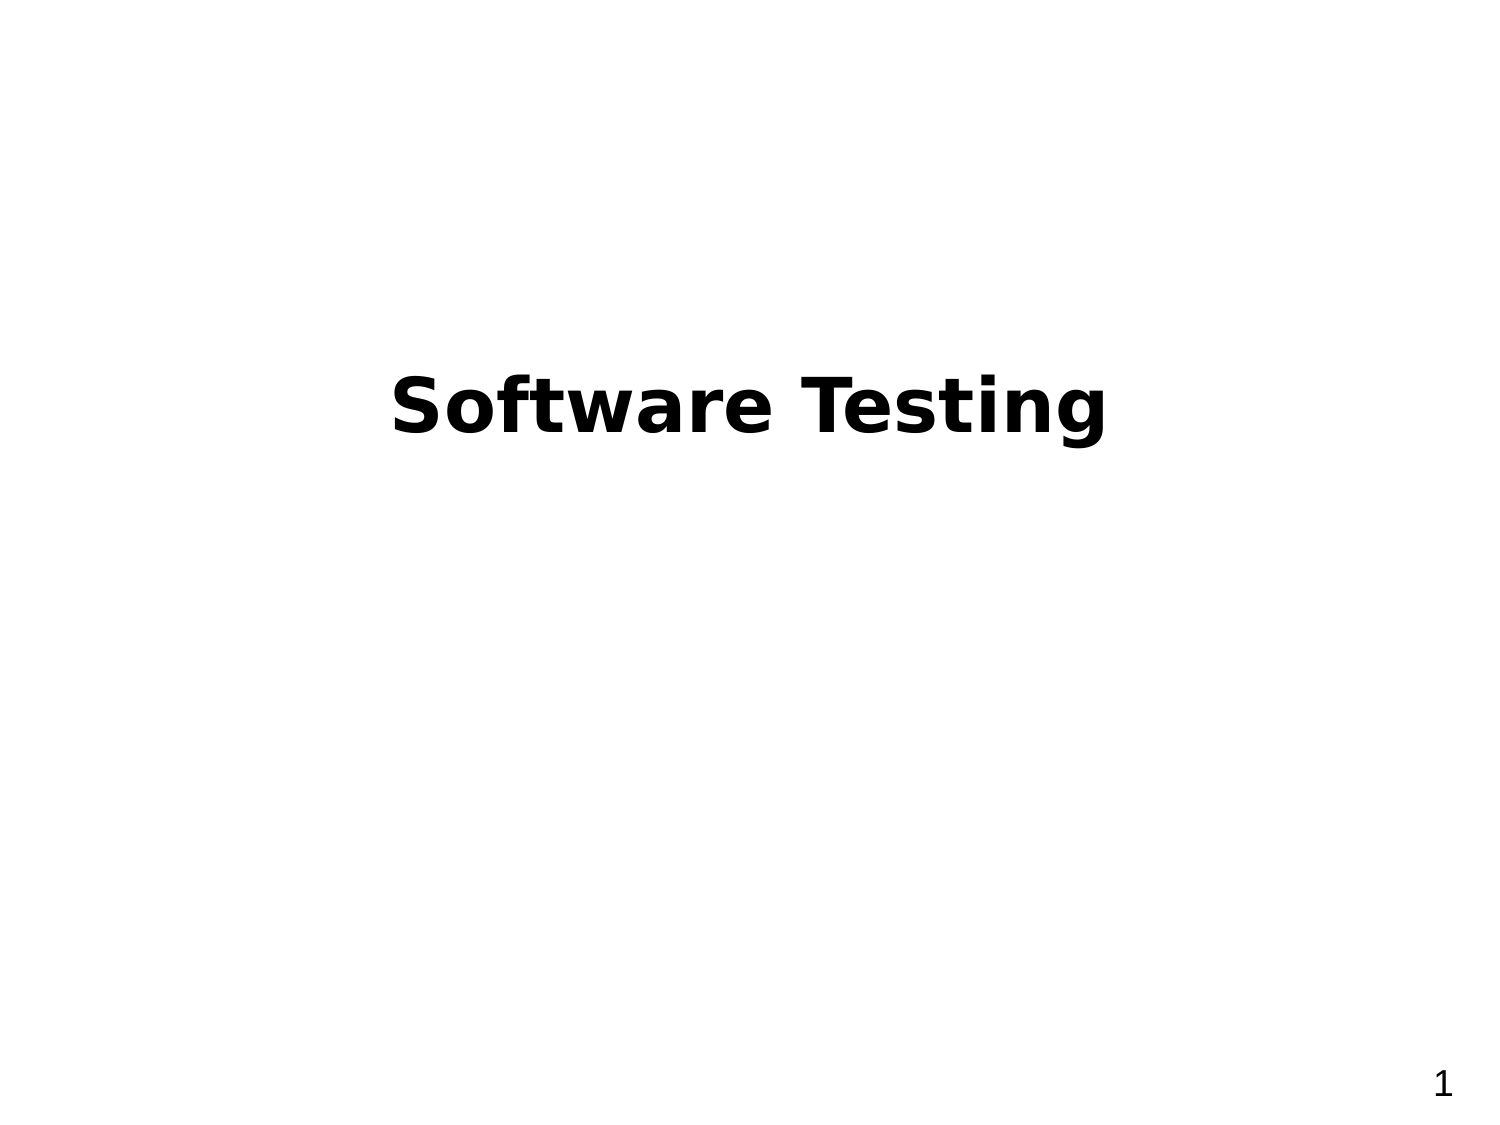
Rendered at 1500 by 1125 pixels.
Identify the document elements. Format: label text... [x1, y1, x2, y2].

title Software Testing [75, 340, 1425, 473]
